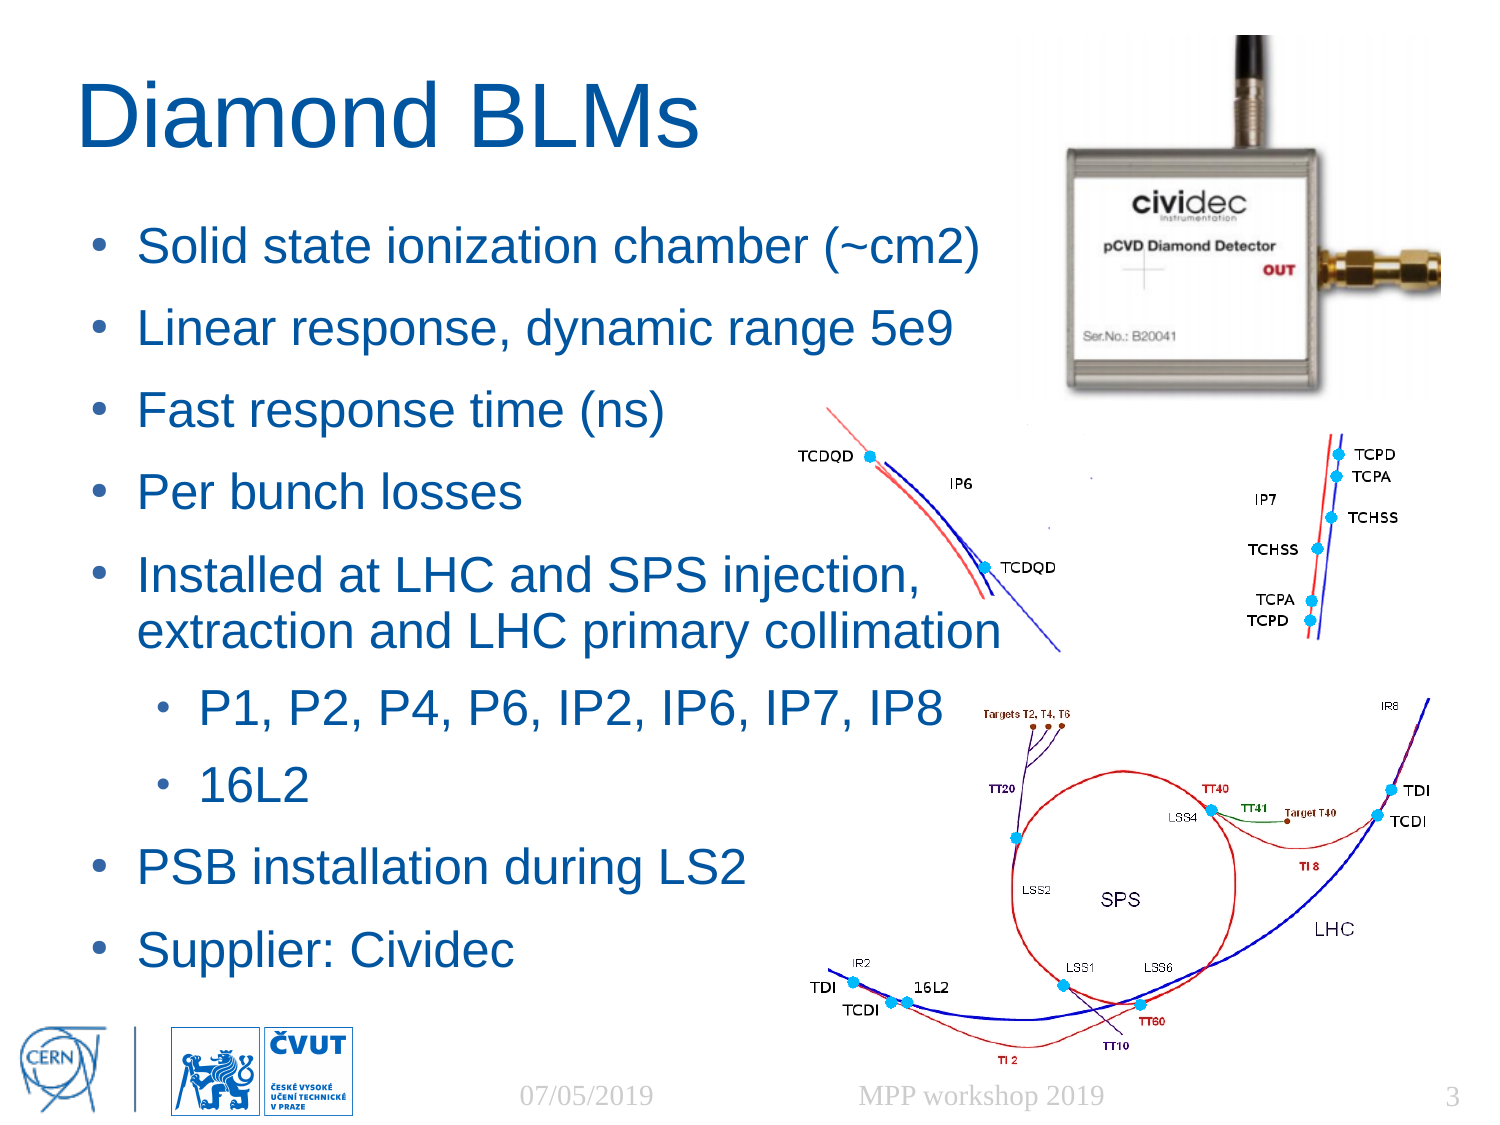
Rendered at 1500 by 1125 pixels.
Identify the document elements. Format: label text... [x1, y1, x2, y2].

picture [723, 35, 1500, 1069]
title Diamond BLMs [75, 38, 1015, 193]
picture [171, 1027, 353, 1116]
list Solid state ionization chamber (~cm2) Linear response, dynamic range 5e9 Fast response time (ns) Per bunch losses Installed at LHC and SPS injection, extraction and LHC primary collimation P1, P2, P4, P6, IP2, IP6, IP7, IP8 16L2 PSB installation during LS2 Supplier: Cividec [75, 217, 1425, 984]
